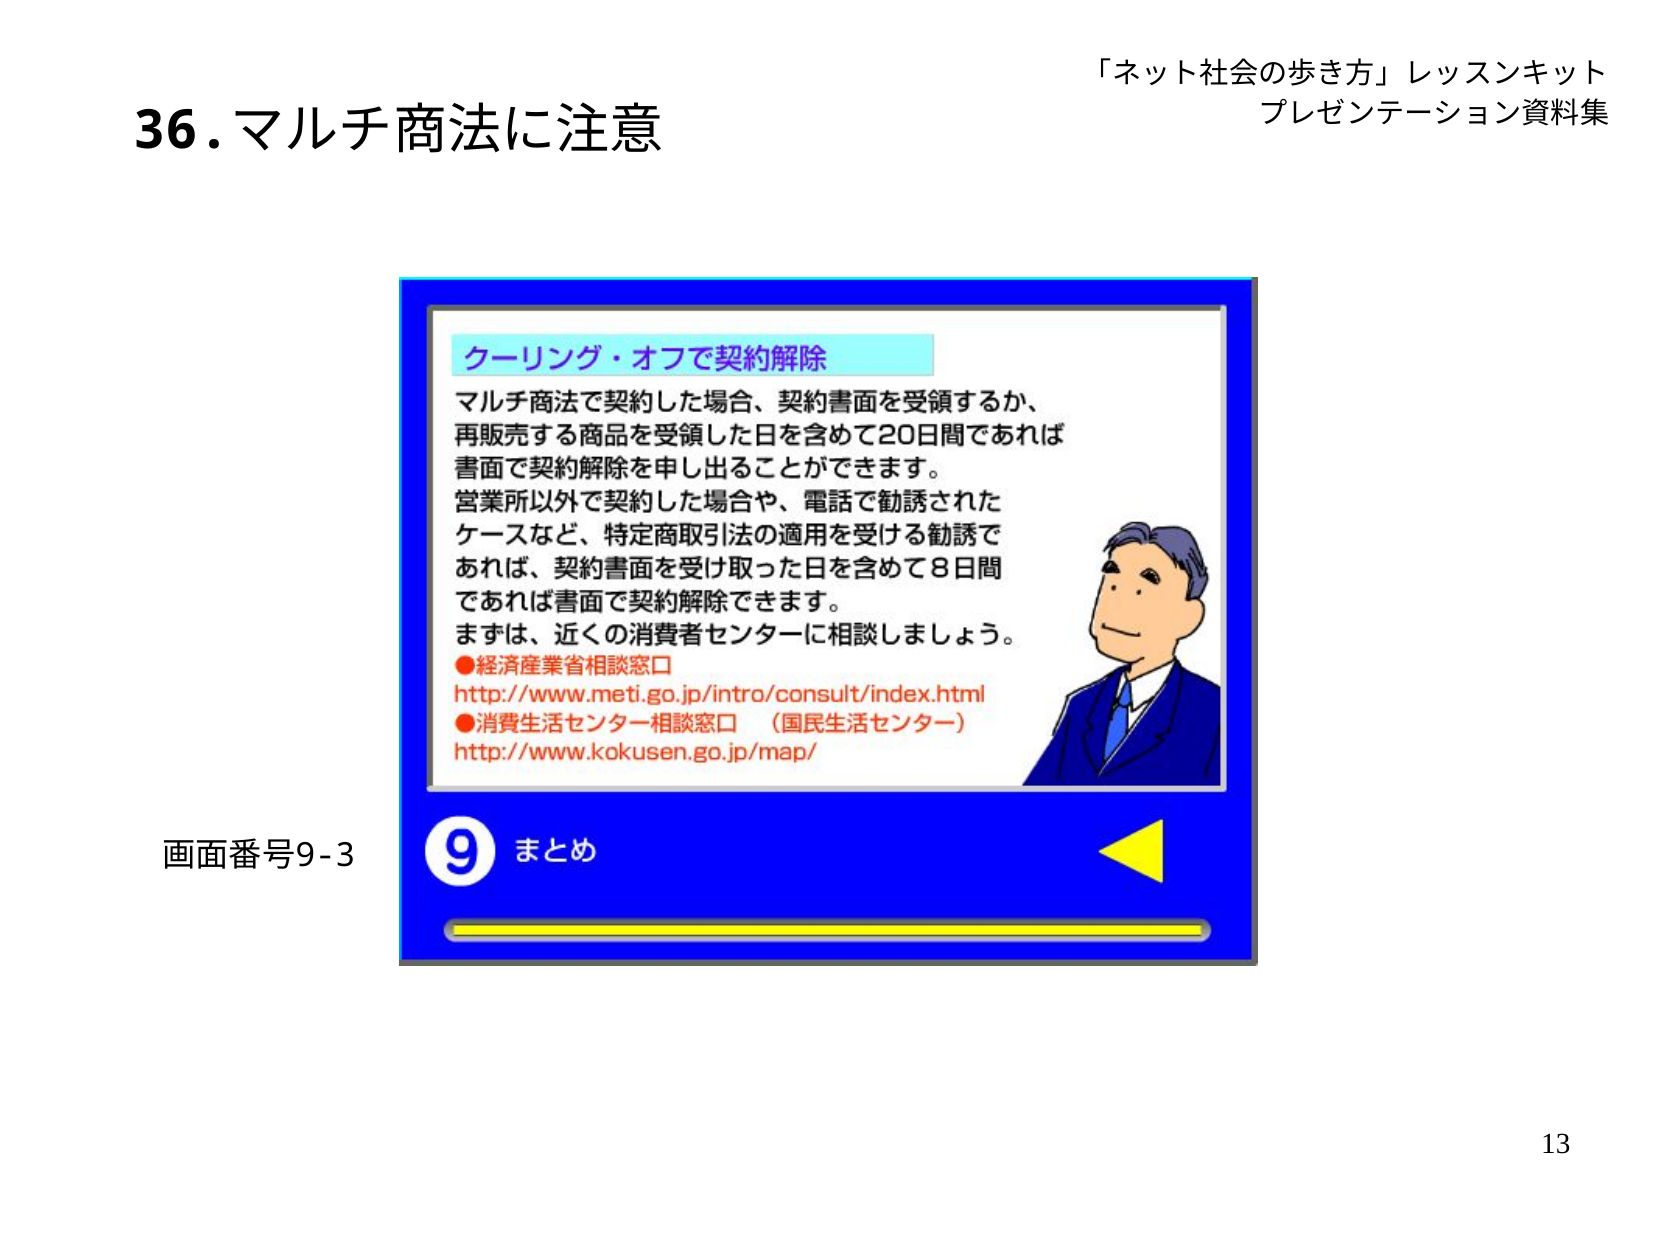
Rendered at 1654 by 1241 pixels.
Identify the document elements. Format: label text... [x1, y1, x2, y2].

text_box 「ネット社会の歩き方」レッスンキット プレゼンテーション資料集 [1062, 44, 1625, 139]
text_box 画面番号9-3 [147, 826, 384, 882]
text_box 36.マルチ商法に注意 [118, 88, 1241, 169]
picture [399, 277, 1258, 966]
